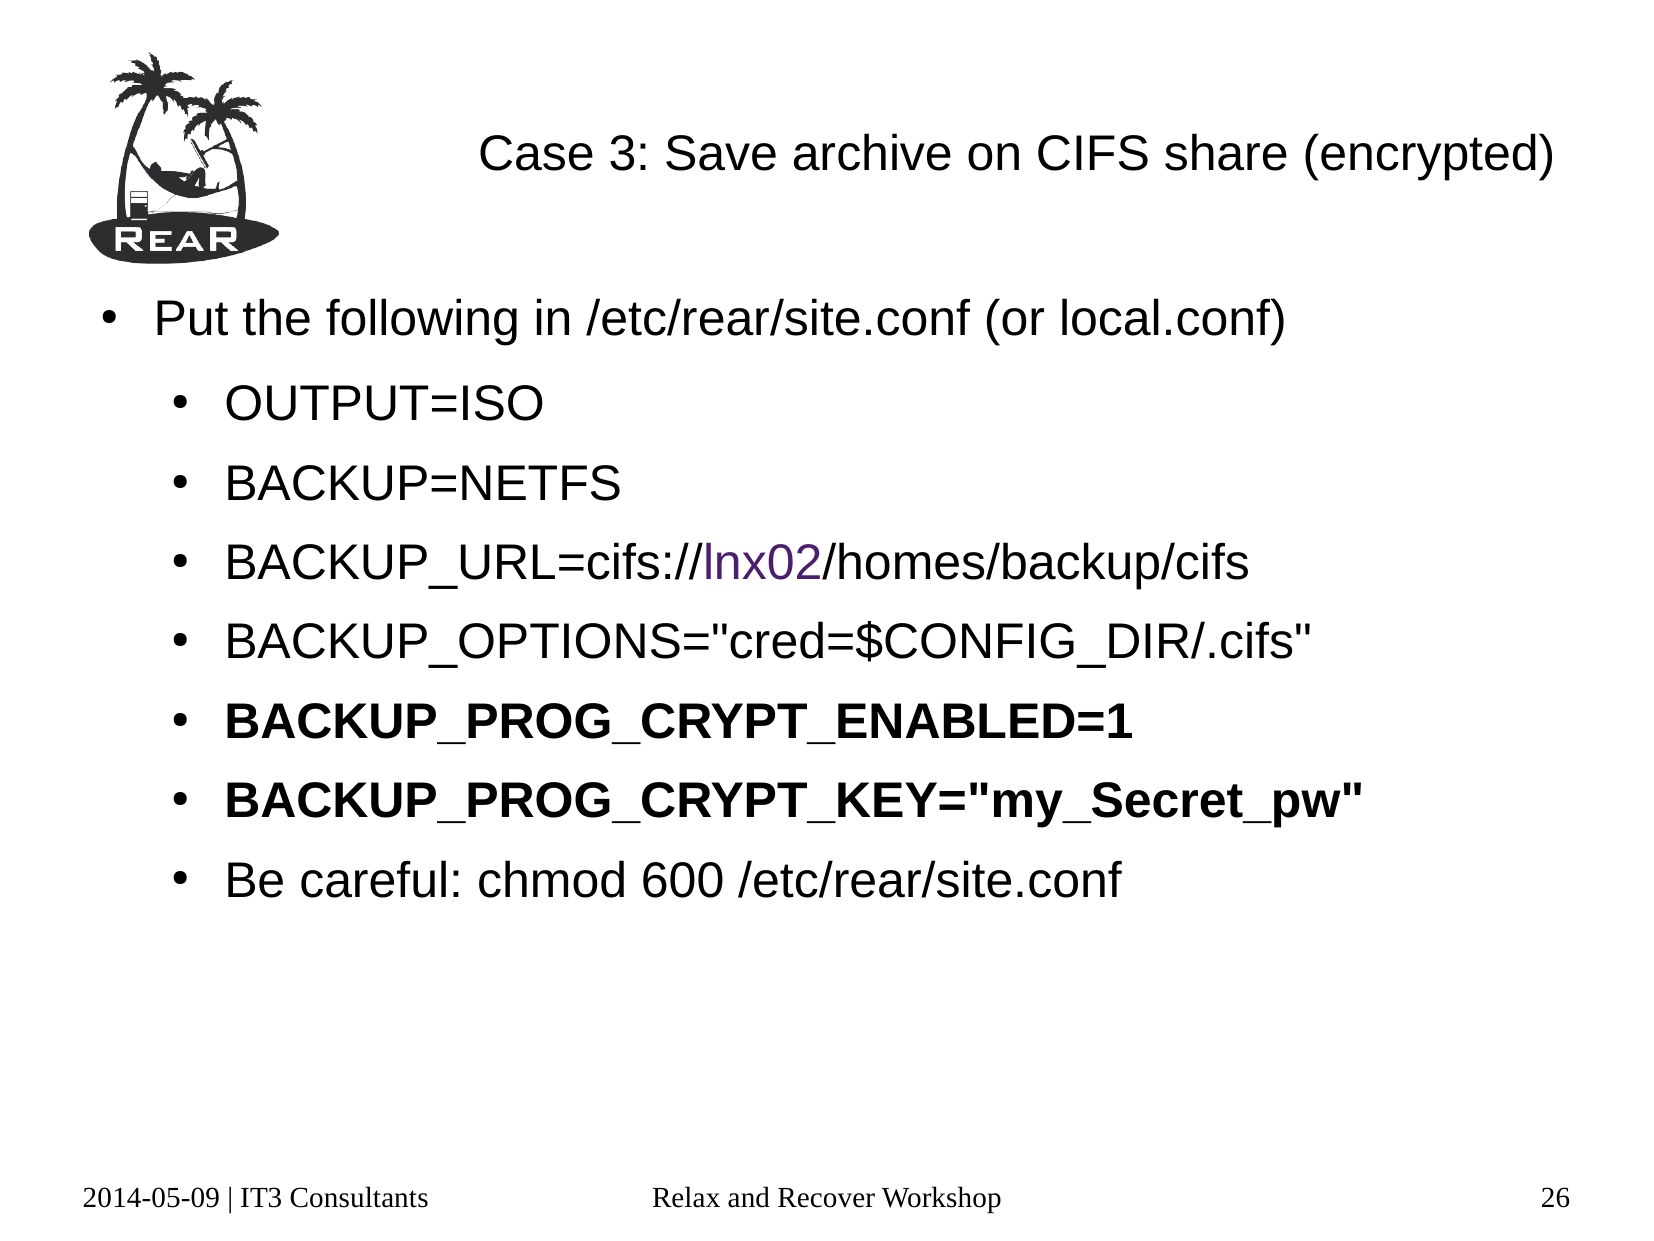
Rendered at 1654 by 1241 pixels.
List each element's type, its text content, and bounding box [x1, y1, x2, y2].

picture [88, 52, 279, 266]
list Put the following in /etc/rear/site.conf (or local.conf) OUTPUT=ISO BACKUP=NETFS BACKUP_URL=cifs://lnx02/homes/backup/cifs BACKUP_OPTIONS="cred=$CONFIG_DIR/.cifs" BACKUP_PROG_CRYPT_ENABLED=1 BACKUP_PROG_CRYPT_KEY="my_Secret_pw" Be careful: chmod 600 /etc/rear/site.conf [82, 290, 1571, 1010]
title Case 3: Save archive on CIFS share (encrypted) [295, 49, 1571, 257]
